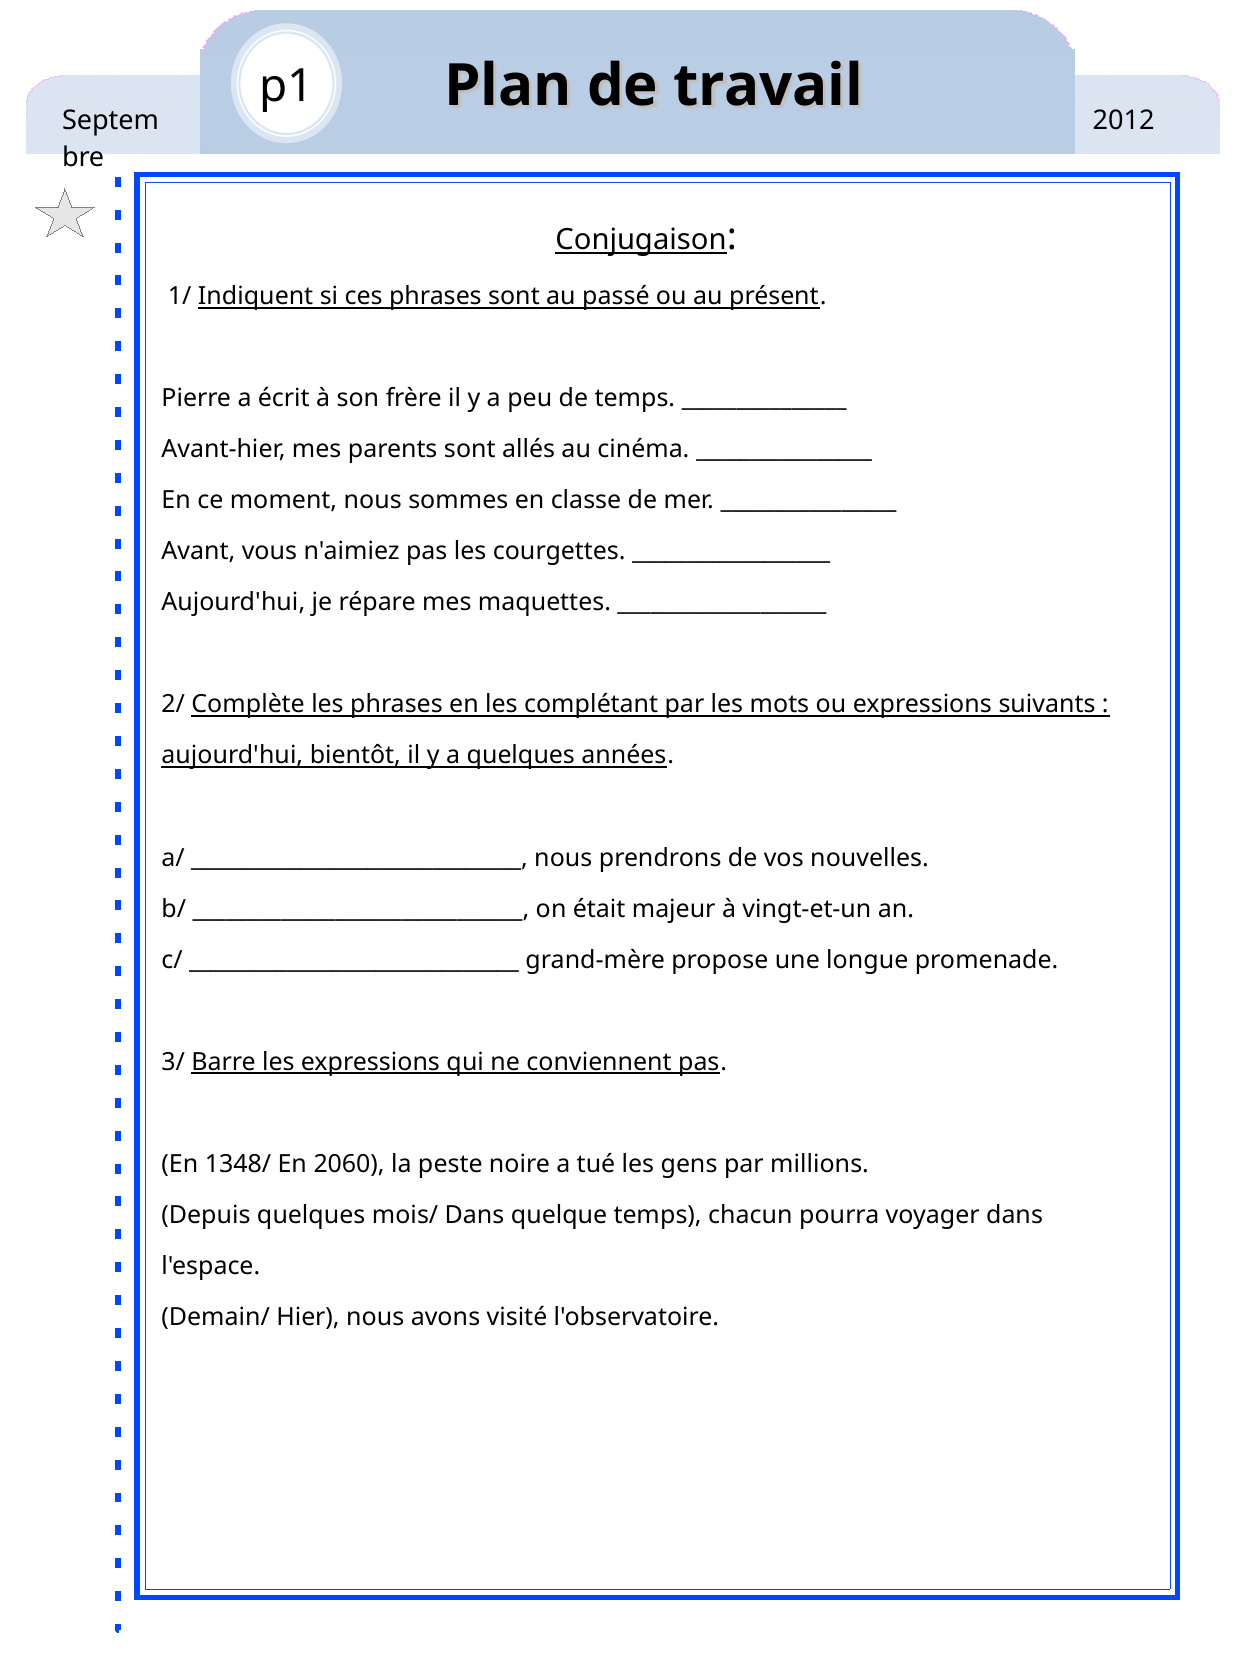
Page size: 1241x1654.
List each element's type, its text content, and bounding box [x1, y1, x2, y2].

text_box Septembre [47, 93, 189, 154]
picture [26, 10, 1220, 154]
text_box Plan de travail [401, 35, 922, 142]
text_box Conjugaison: 1/ Indiquent si ces phrases sont au passé ou au présent. Pierre a écrit à son frère il y a peu de temps. _______________ Avant-hier, mes parents sont allés au cinéma. ________________ En ce moment, nous sommes en classe de mer. ________________ Avant, vous n'aimiez pas les courgettes. __________________ Aujourd'hui, je répare mes maquettes. ___________________ 2/ Complète les phrases en les complétant par les mots ou expressions suivants : aujourd'hui, bientôt, il y a quelques années. a/ ______________________________, nous prendrons de vos nouvelles. b/ ______________________________, on était majeur à vingt-et-un an. c/ ______________________________ grand-mère propose une longue promenade. 3/ Barre les expressions qui ne conviennent pas. (En 1348/ En 2060), la peste noire a tué les gens par millions. (Depuis quelques mois/ Dans quelque temps), chacun pourra voyager dans l'espace. (Demain/ Hier), nous avons visité l'observatoire. [146, 177, 1146, 1343]
table_header [140, 177, 1175, 1594]
text_box 2012 [1077, 93, 1220, 154]
text_box [35, 188, 95, 237]
